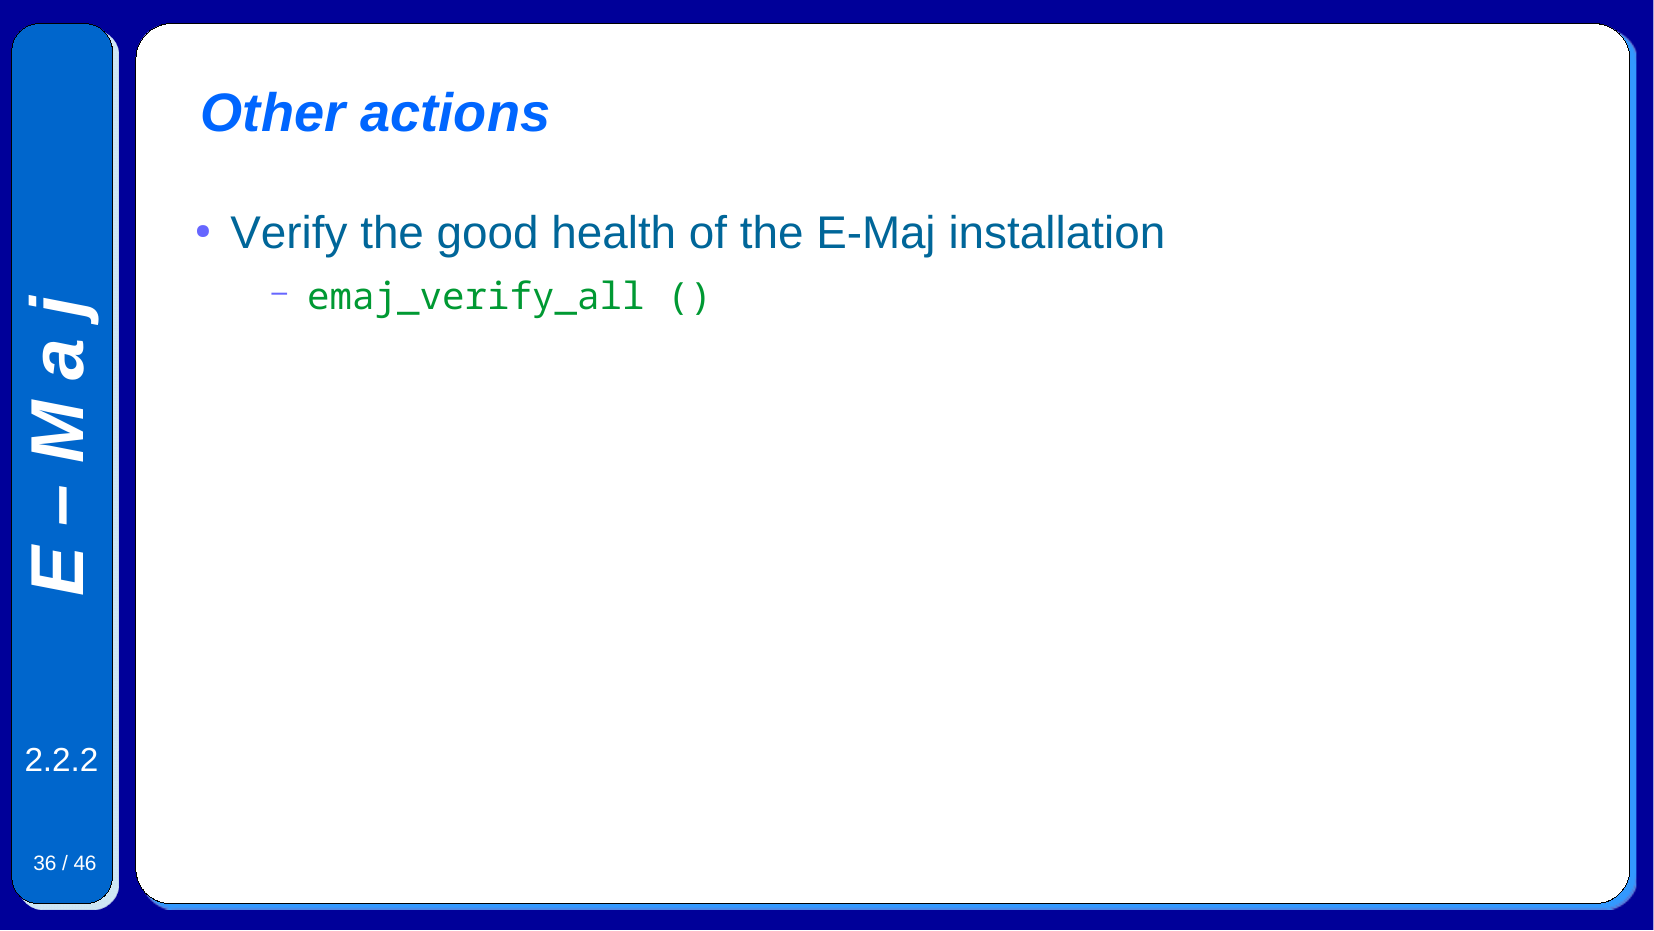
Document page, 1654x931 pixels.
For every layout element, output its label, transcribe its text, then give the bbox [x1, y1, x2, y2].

title Other actions [200, 34, 1575, 191]
list Verify the good health of the E-Maj installation emaj_verify_all () [177, 206, 1587, 827]
